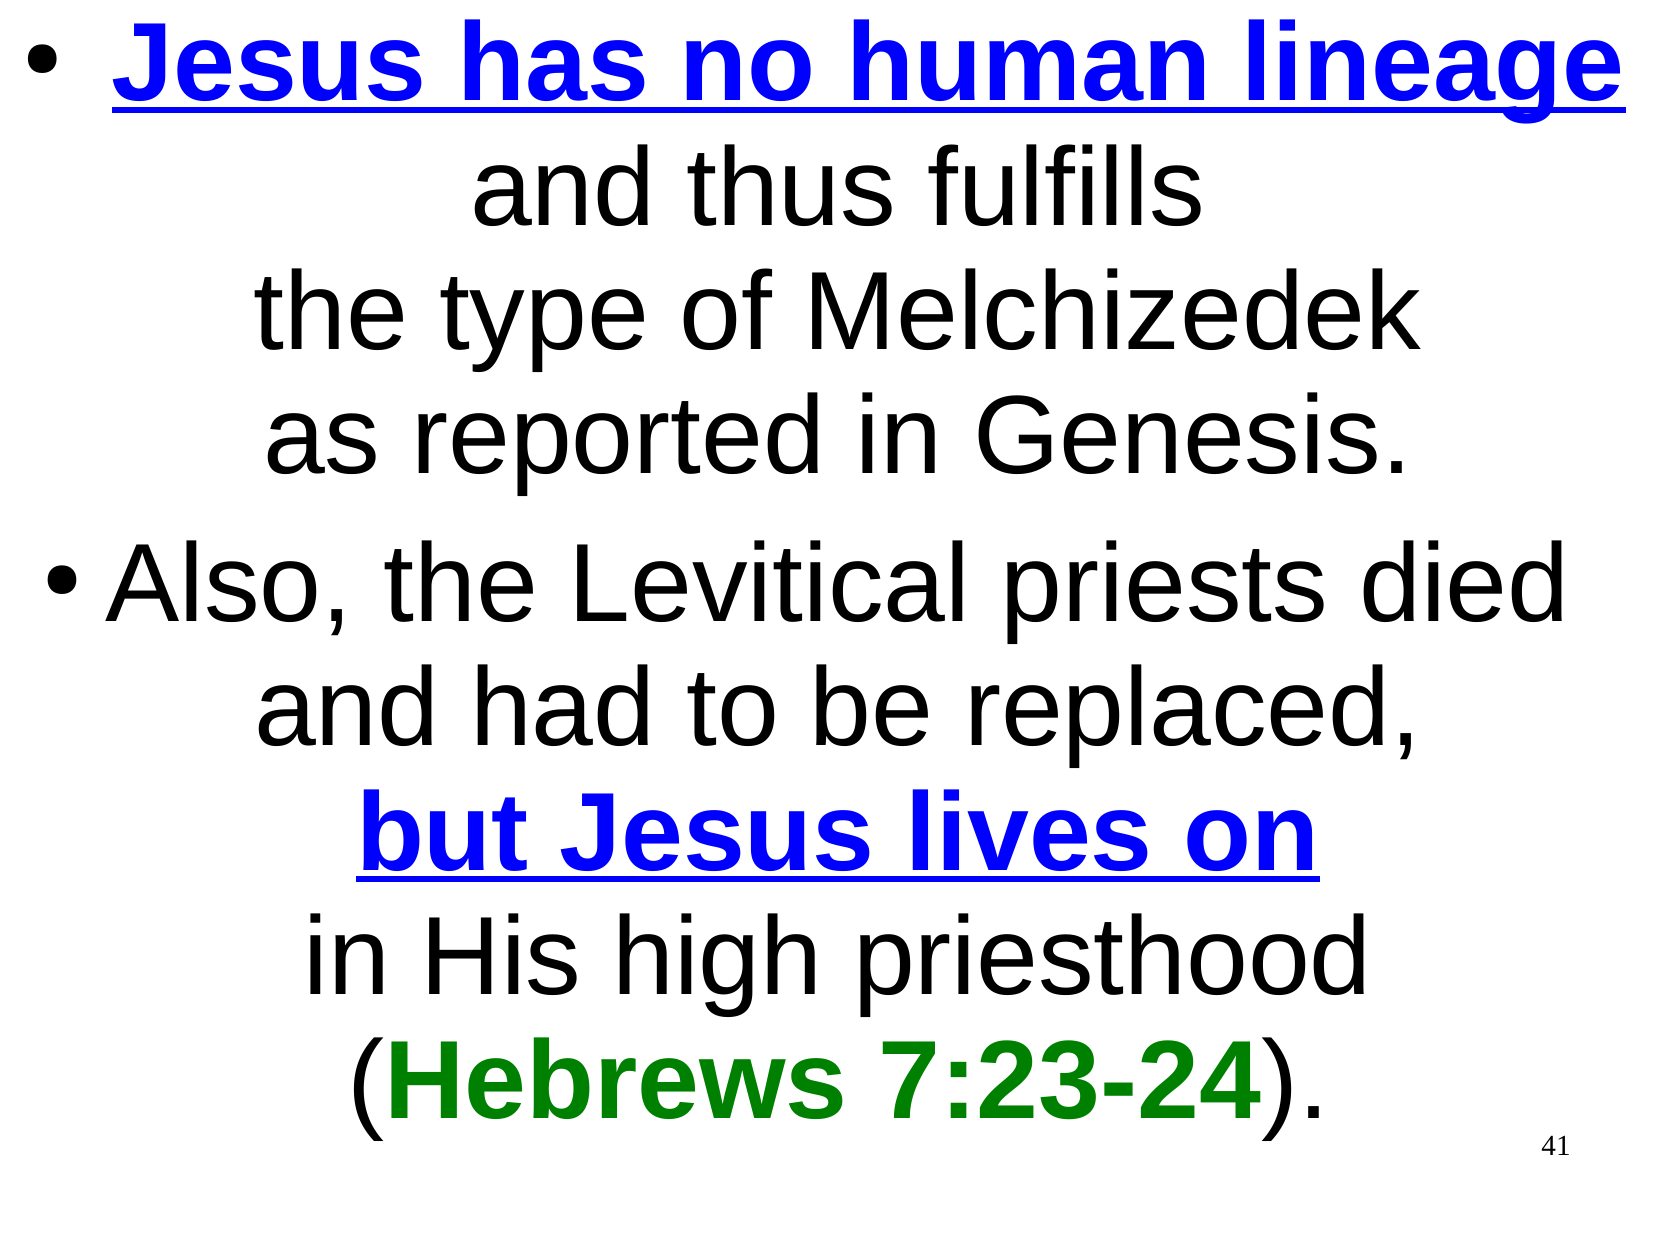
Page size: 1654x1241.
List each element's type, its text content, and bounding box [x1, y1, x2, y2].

list Jesus has no human lineage and thus fulfills the type of Melchizedek as reported in Genesis. Also, the Levitical priests died and had to be replaced, but Jesus lives on in His high priesthood (Hebrews 7:23-24). [0, 0, 1651, 1238]
